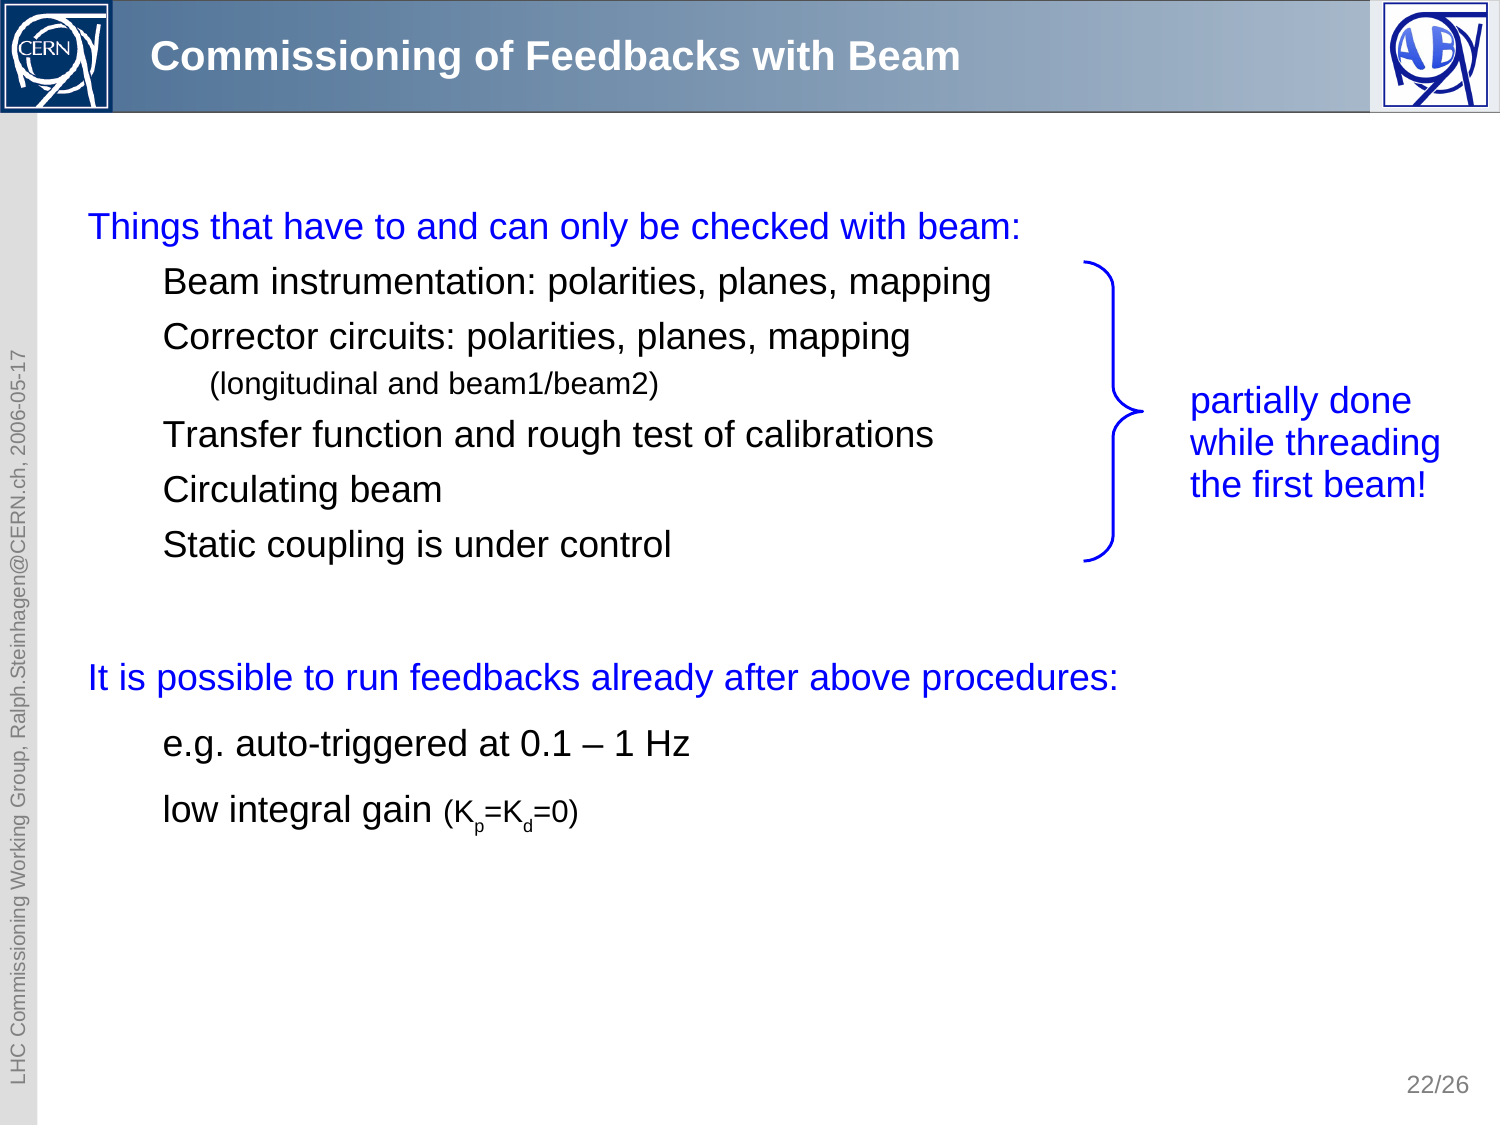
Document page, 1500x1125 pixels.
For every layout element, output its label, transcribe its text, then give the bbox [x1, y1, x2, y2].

list Things that have to and can only be checked with beam: Beam instrumentation: polarities, planes, mapping Corrector circuits: polarities, planes, mapping (longitudinal and beam1/beam2) Transfer function and rough test of calibrations Circulating beam Static coupling is under control It is possible to run feedbacks already after above procedures: e.g. auto-triggered at 0.1 – 1 Hz low integral gain (Kp=Kd=0) [87, 137, 1438, 1030]
text_box partially done while threading the first beam! [1175, 372, 1456, 513]
picture [0, 0, 113, 113]
title Commissioning of Feedbacks with Beam [150, 0, 1201, 113]
picture [1382, 1, 1489, 108]
